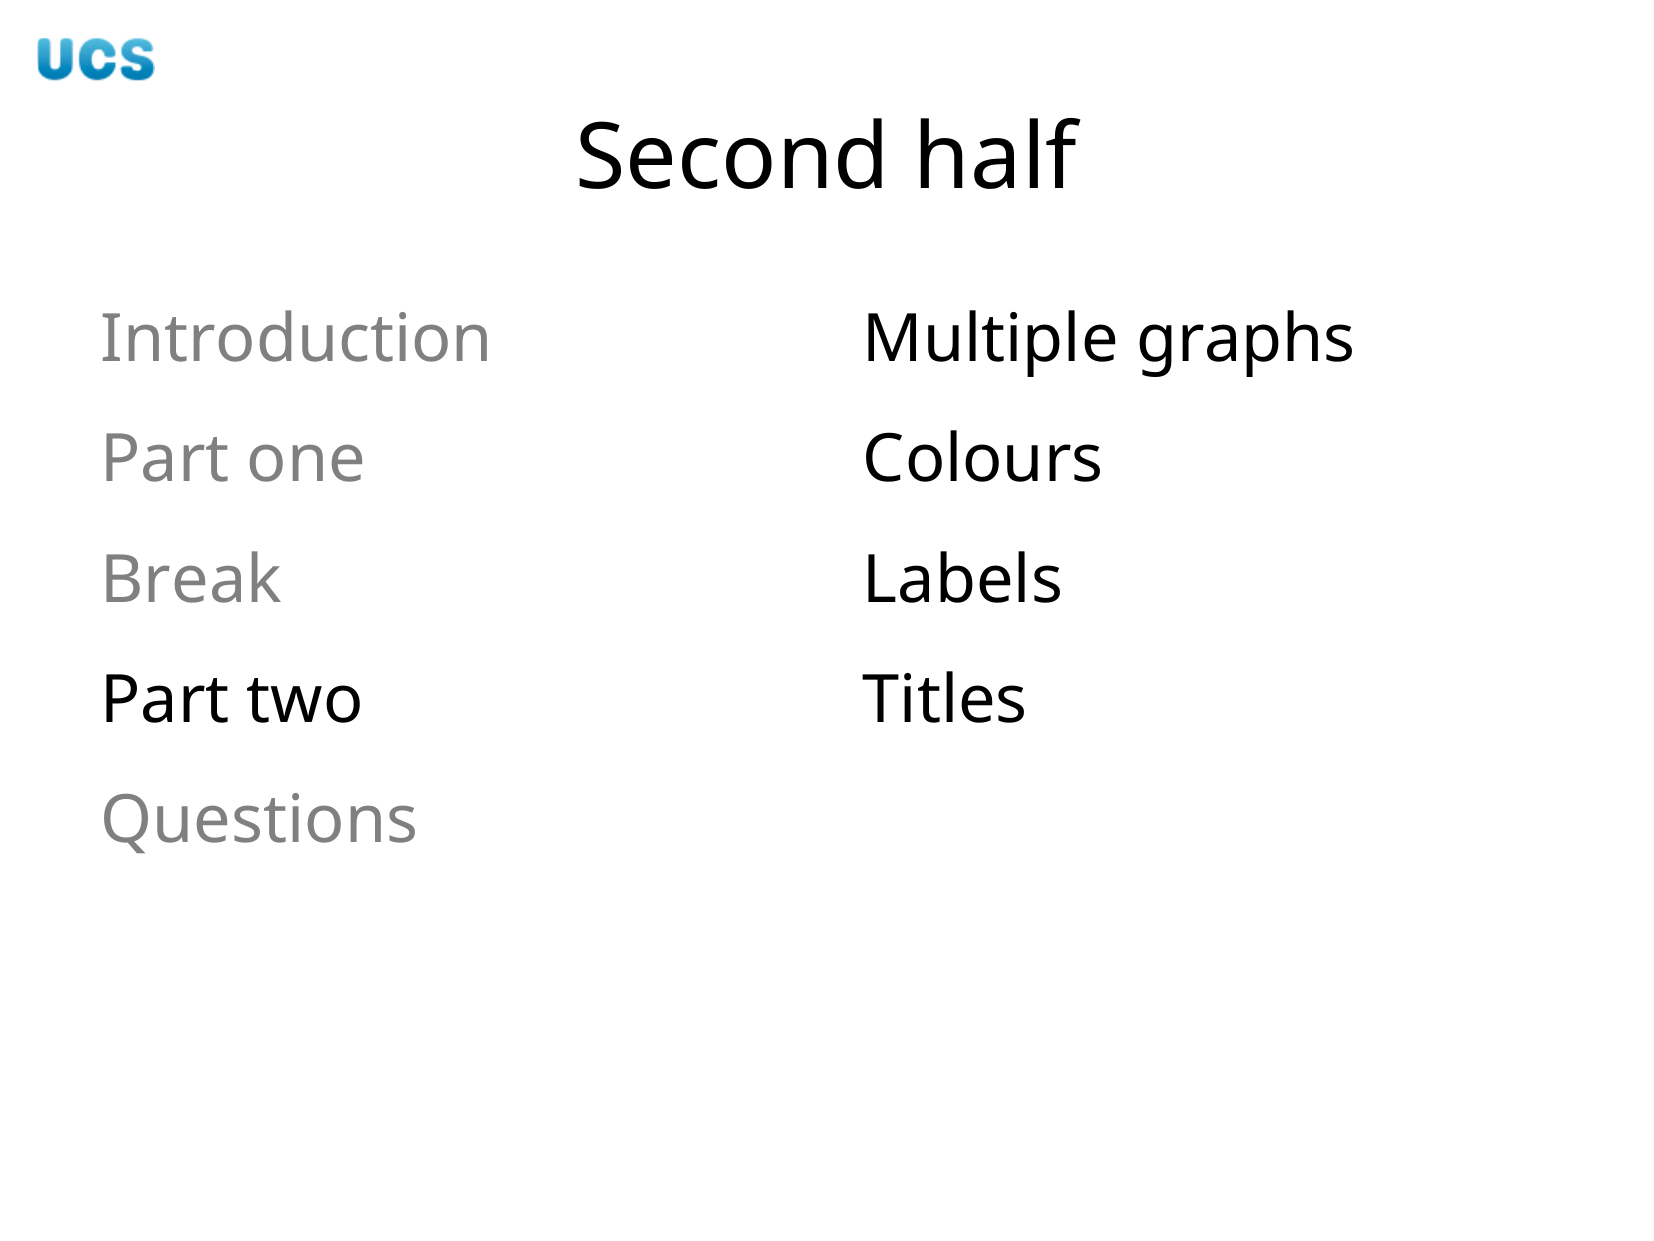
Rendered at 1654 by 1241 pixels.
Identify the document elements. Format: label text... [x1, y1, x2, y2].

list Multiple graphs Colours Labels Titles [845, 290, 1572, 1109]
title Second half [82, 49, 1571, 257]
picture [37, 37, 155, 82]
list Introduction Part one Break Part two Questions [82, 290, 809, 1109]
